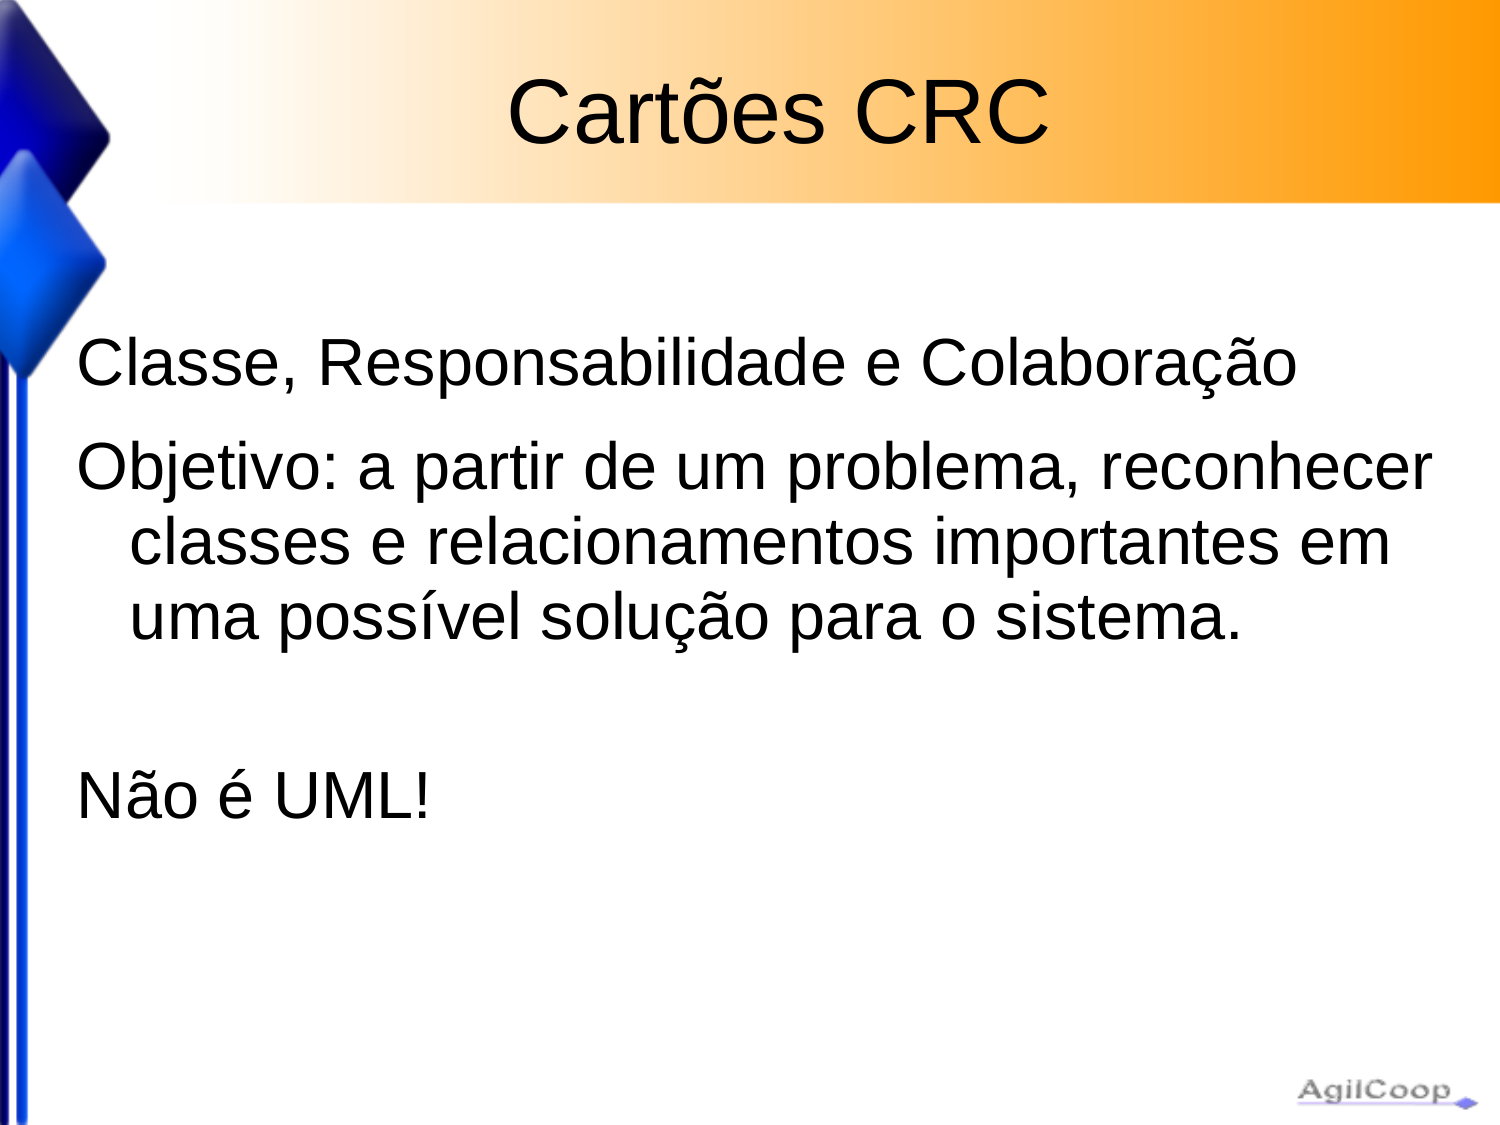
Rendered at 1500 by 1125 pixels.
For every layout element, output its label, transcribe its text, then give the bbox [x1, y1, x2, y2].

list Classe, Responsabilidade e Colaboração Objetivo: a partir de um problema, reconhecer classes e relacionamentos importantes em uma possível solução para o sistema. Não é UML! [59, 324, 1477, 1028]
picture [0, 0, 1500, 1125]
title Cartões CRC [82, 8, 1477, 216]
